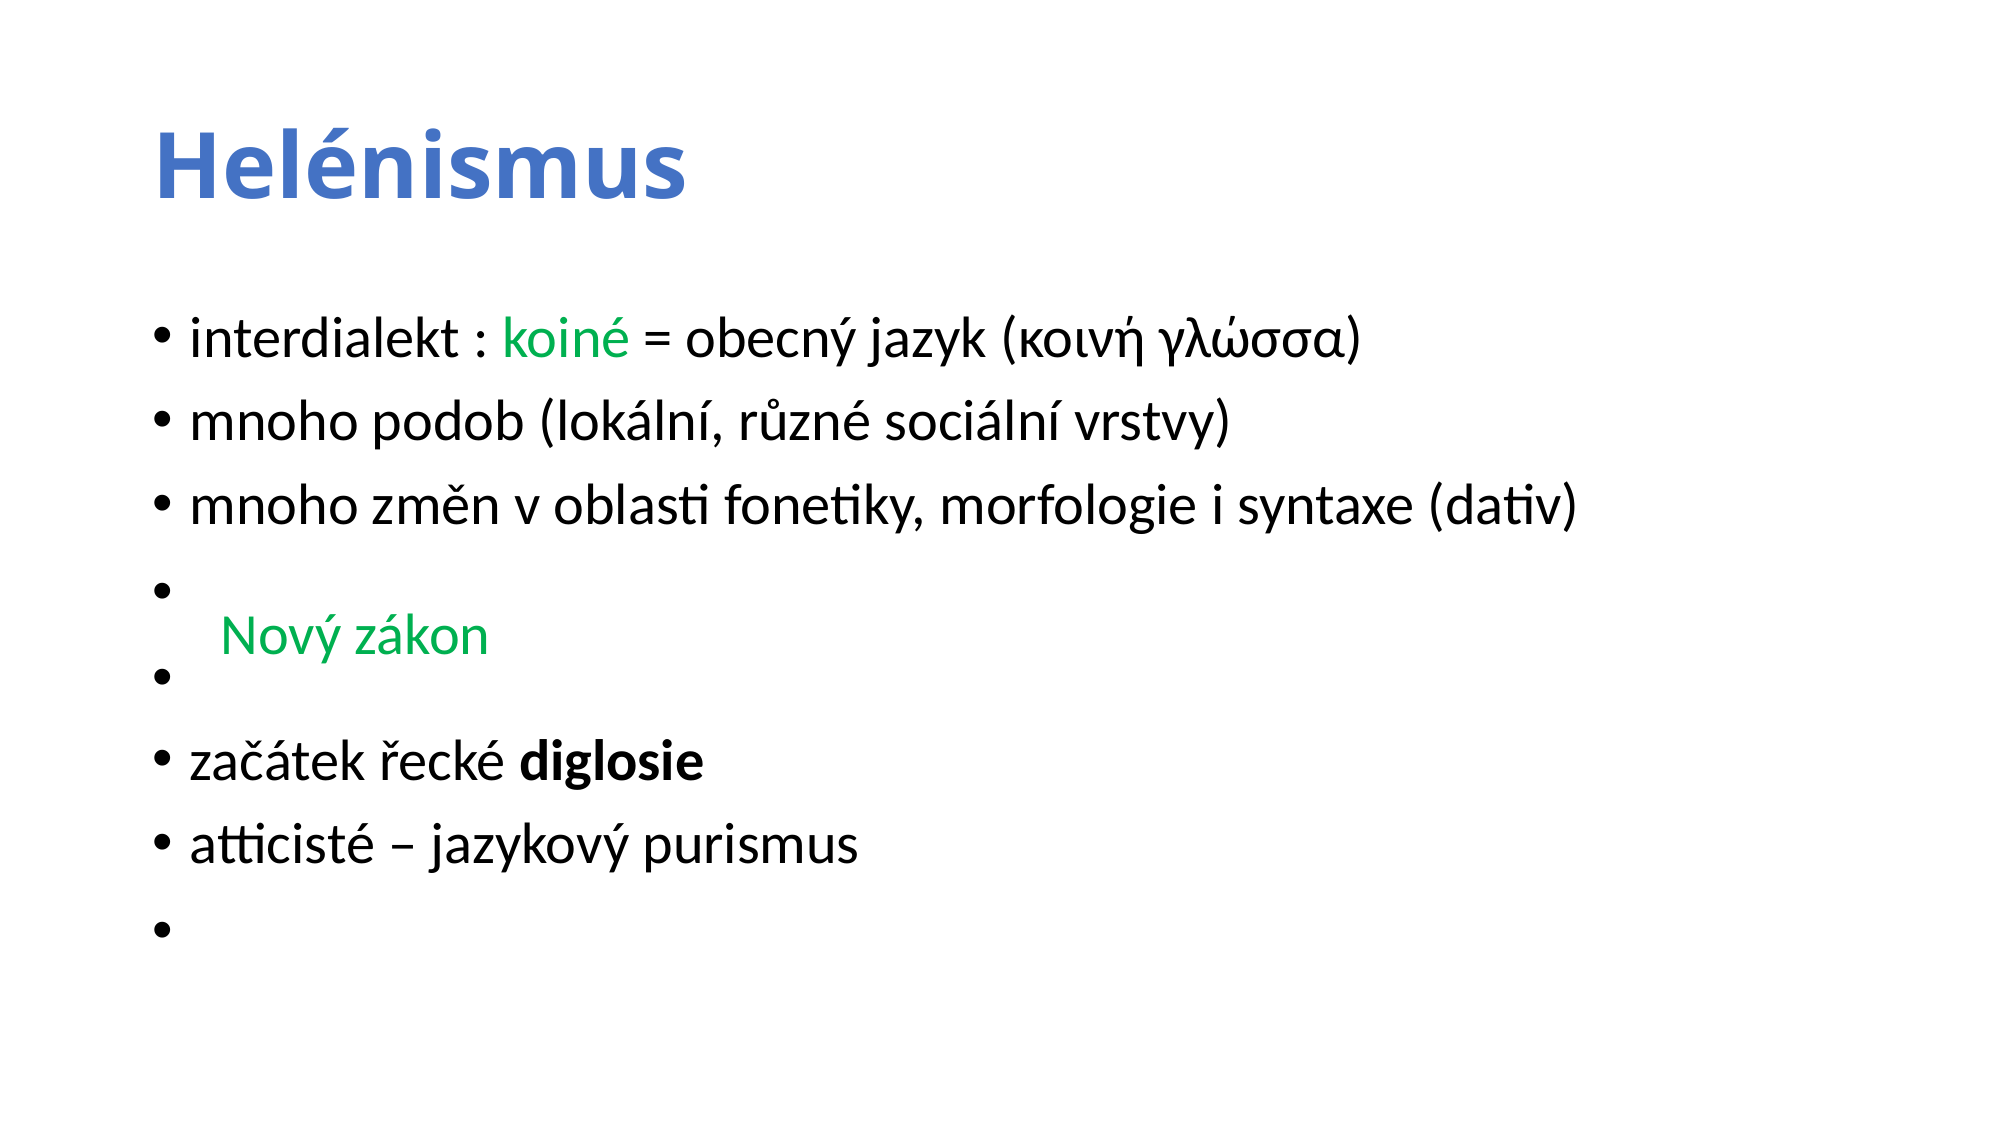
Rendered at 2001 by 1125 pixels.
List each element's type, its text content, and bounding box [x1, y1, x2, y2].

title Helénismus [137, 59, 1863, 278]
list interdialekt : koiné = obecný jazyk (κοινή γλώσσα) mnoho podob (lokální, různé sociální vrstvy) mnoho změn v oblasti fonetiky, morfologie i syntaxe (dativ) začátek řecké diglosie atticisté – jazykový purismus [137, 299, 1863, 1014]
text_box Nový zákon [205, 588, 514, 675]
